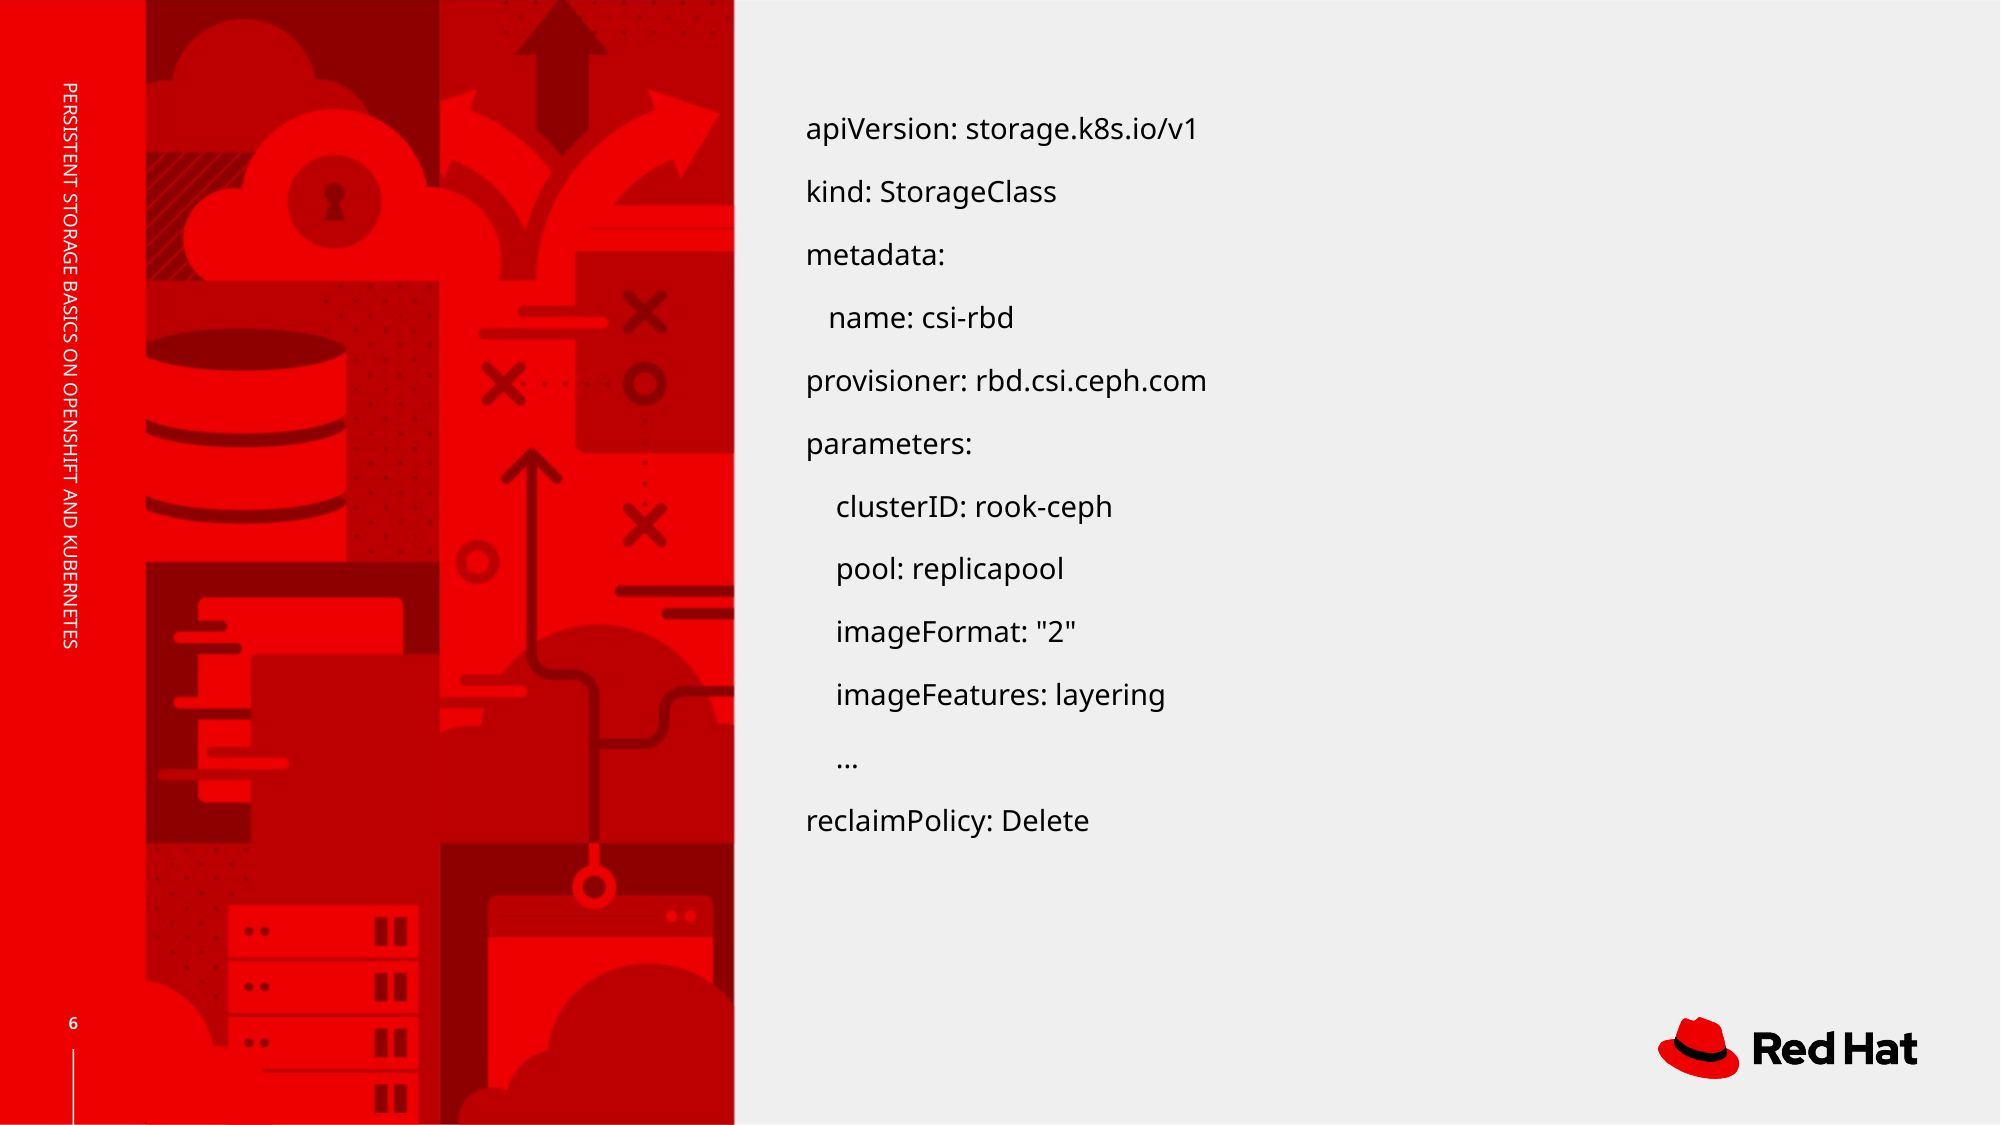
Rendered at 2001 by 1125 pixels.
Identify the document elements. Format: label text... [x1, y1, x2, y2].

text_box PERSISTENT STORAGE BASICS ON OPENSHIFT AND KUBERNETES [0, 0, 144, 845]
text_box apiVersion: storage.k8s.io/v1 kind: StorageClass metadata: name: csi-rbd provisioner: rbd.csi.ceph.com parameters: clusterID: rook-ceph pool: replicapool imageFormat: "2" imageFeatures: layering ... reclaimPolicy: Delete [805, 82, 1886, 985]
picture [0, 0, 2001, 1125]
